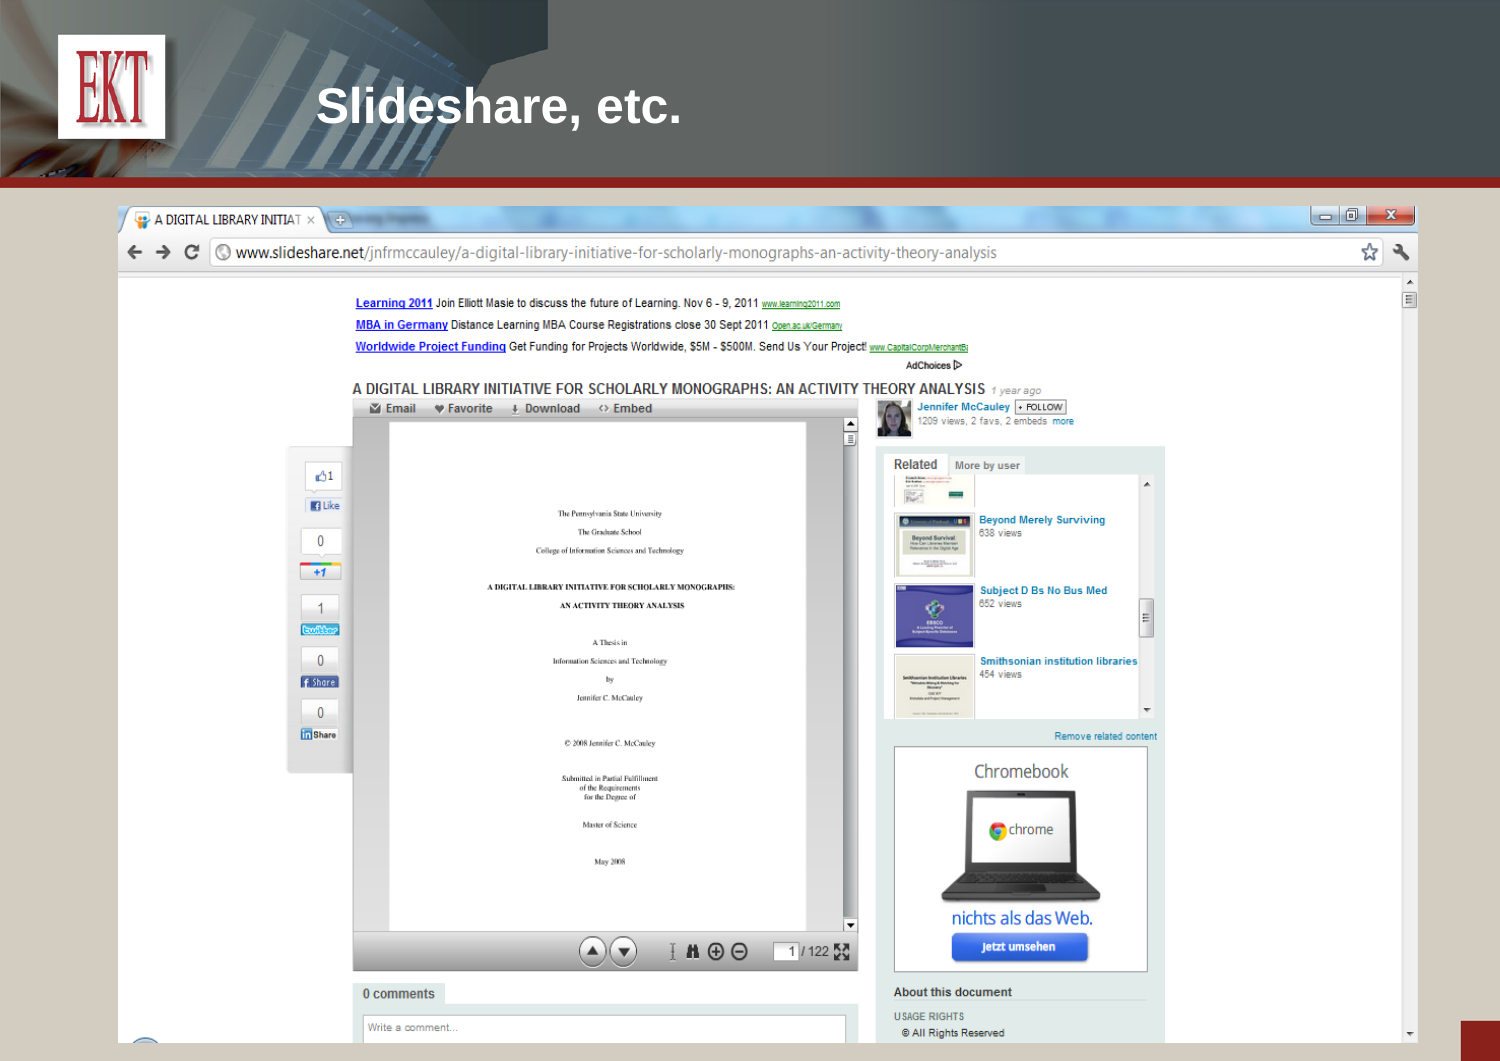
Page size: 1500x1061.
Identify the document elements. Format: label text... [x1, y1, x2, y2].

title Slideshare, etc. [301, 42, 1426, 165]
picture [0, 0, 1500, 1061]
